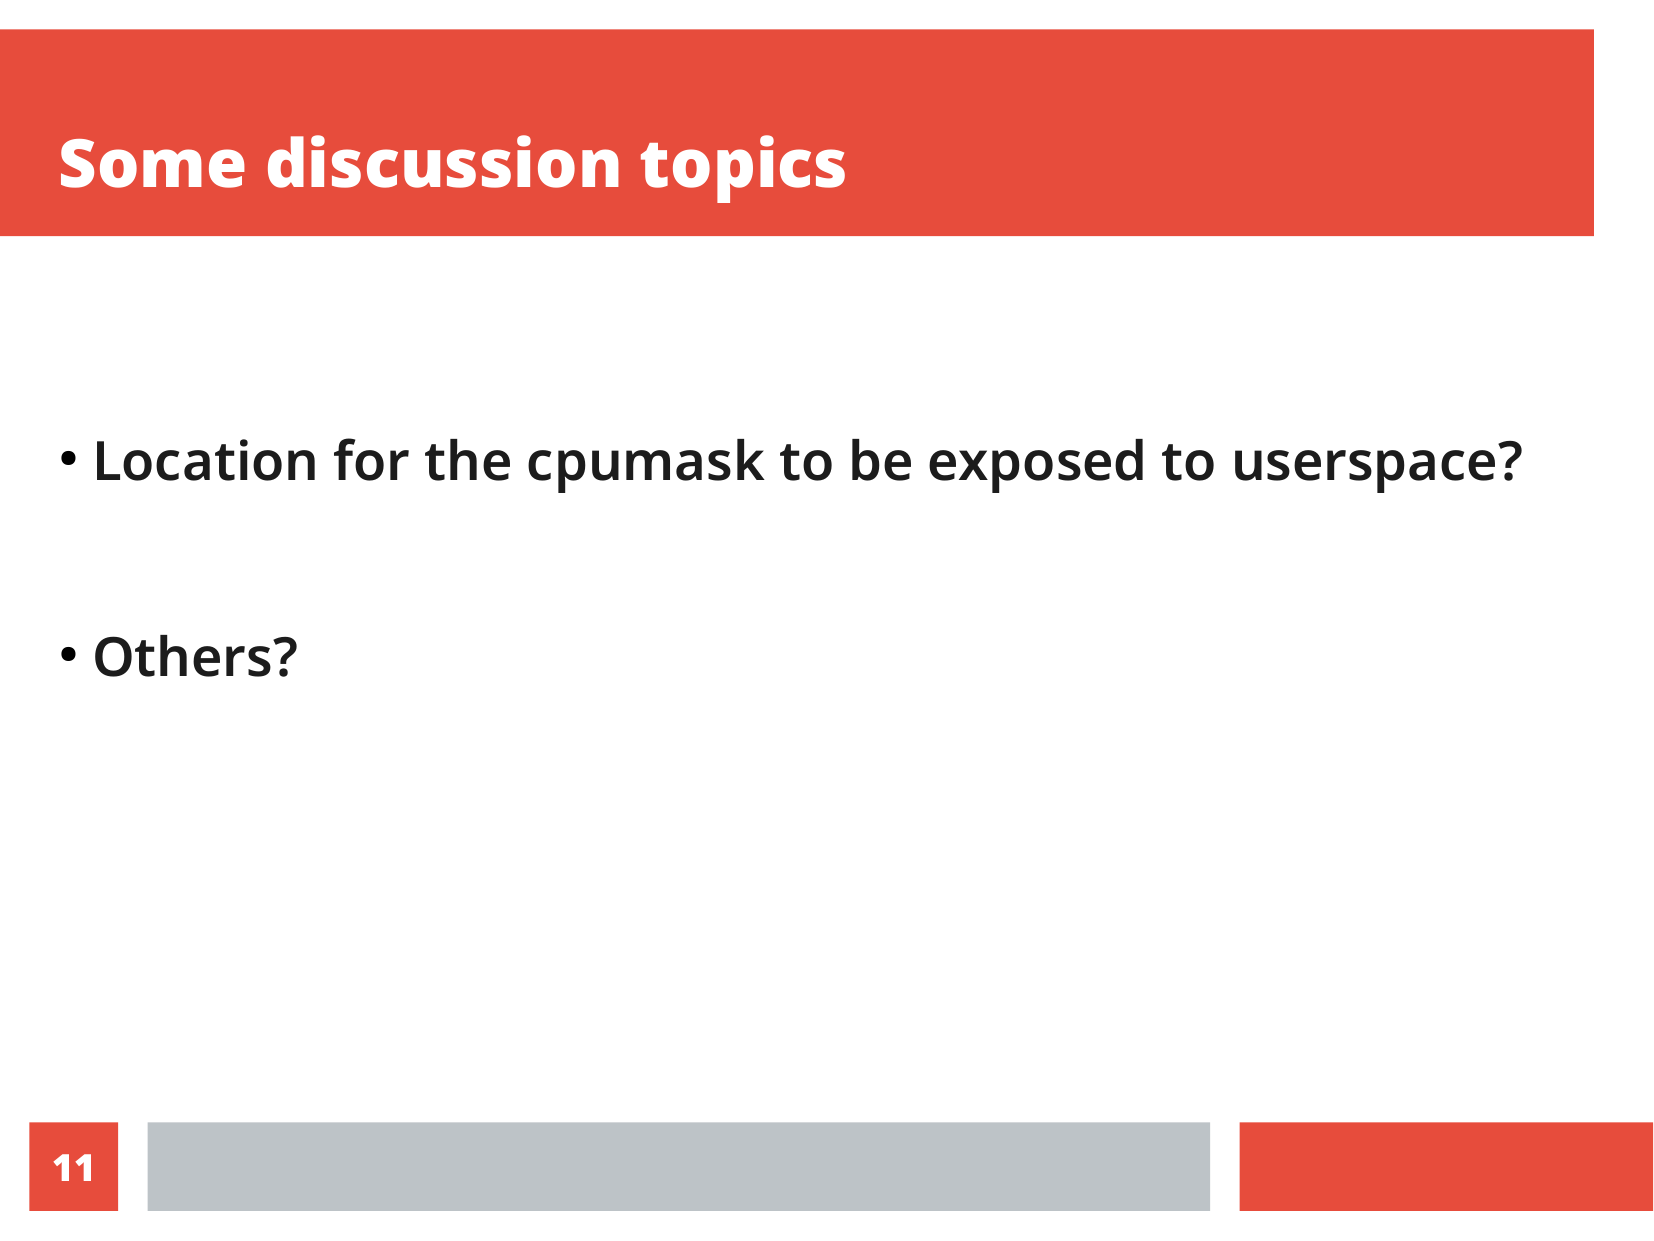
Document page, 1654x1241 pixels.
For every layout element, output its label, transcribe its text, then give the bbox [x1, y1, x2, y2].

list Location for the cpumask to be exposed to userspace? Others? [58, 324, 1565, 1093]
title Some discussion topics [58, 59, 1594, 207]
